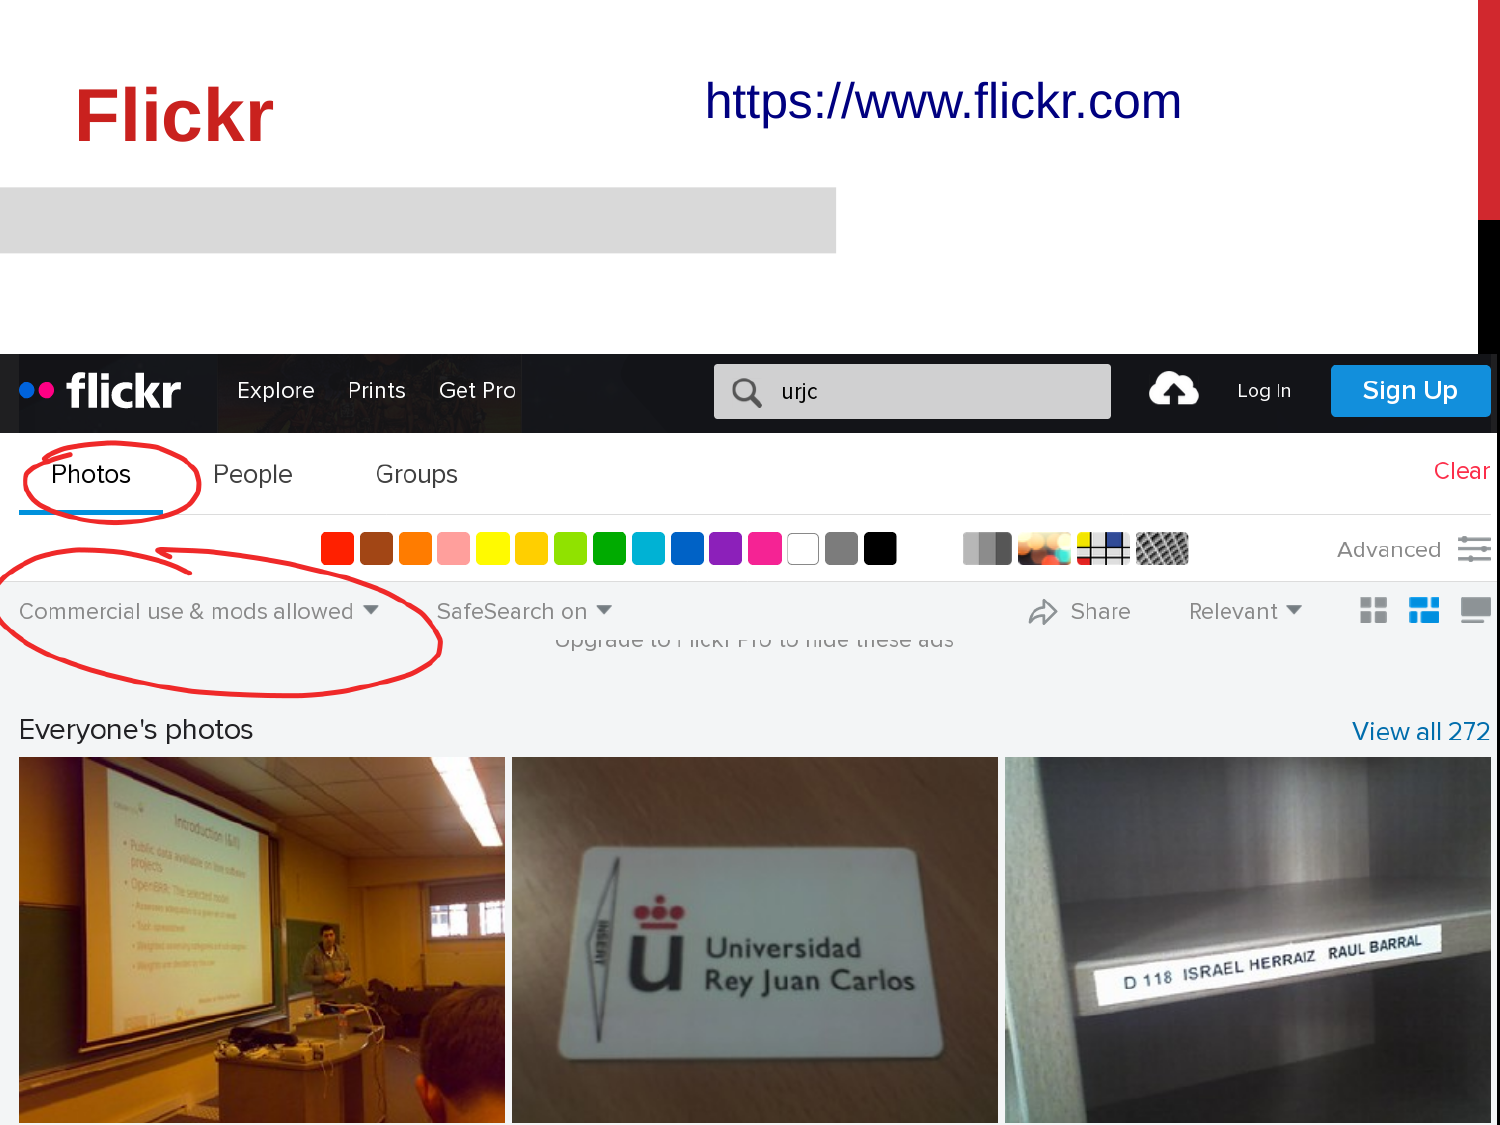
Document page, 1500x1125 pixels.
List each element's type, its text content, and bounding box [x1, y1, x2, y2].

title [75, 7, 1425, 196]
text_box Flickr [60, 66, 991, 249]
text_box https://www.flickr.com [690, 66, 1198, 137]
picture [0, 354, 1497, 1125]
